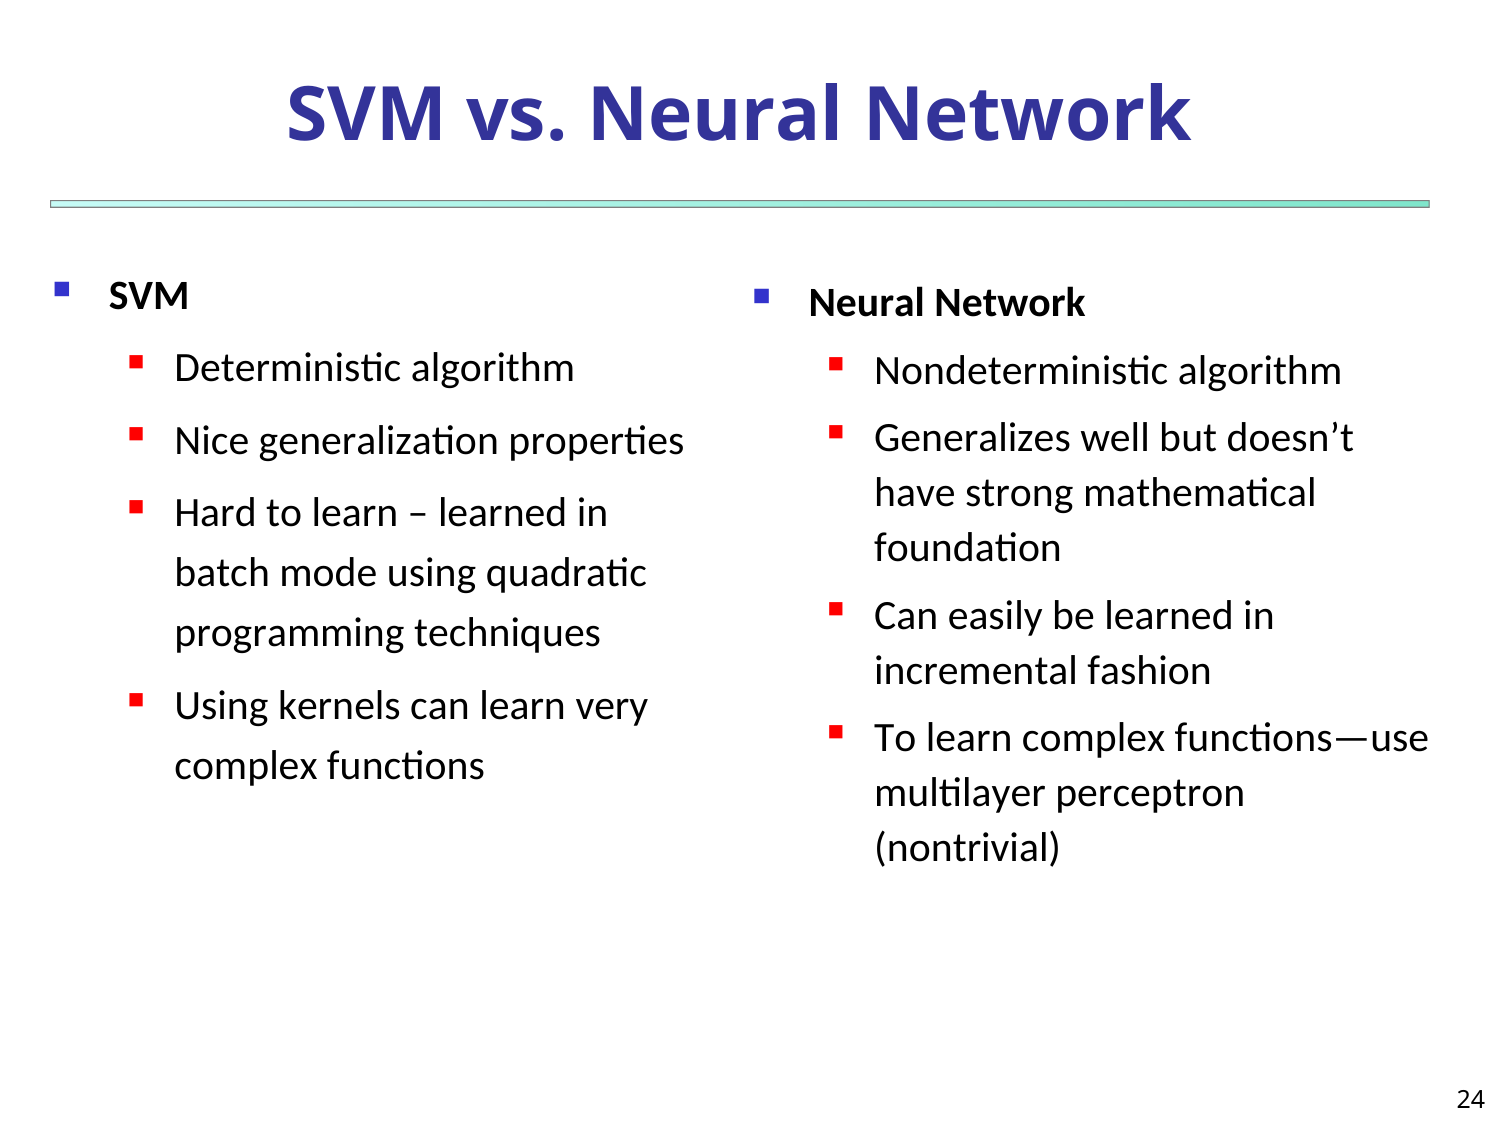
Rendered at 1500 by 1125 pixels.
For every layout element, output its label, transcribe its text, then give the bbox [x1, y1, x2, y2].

list SVM Deterministic algorithm Nice generalization properties Hard to learn – learned in batch mode using quadratic programming techniques Using kernels can learn very complex functions [37, 249, 726, 1063]
text_box <number> [1187, 1062, 1500, 1125]
list Neural Network Nondeterministic algorithm Generalizes well but doesn’t have strong mathematical foundation Can easily be learned in incremental fashion To learn complex functions—use multilayer perceptron (nontrivial) [737, 262, 1450, 1051]
title SVM vs. Neural Network [50, 57, 1429, 163]
